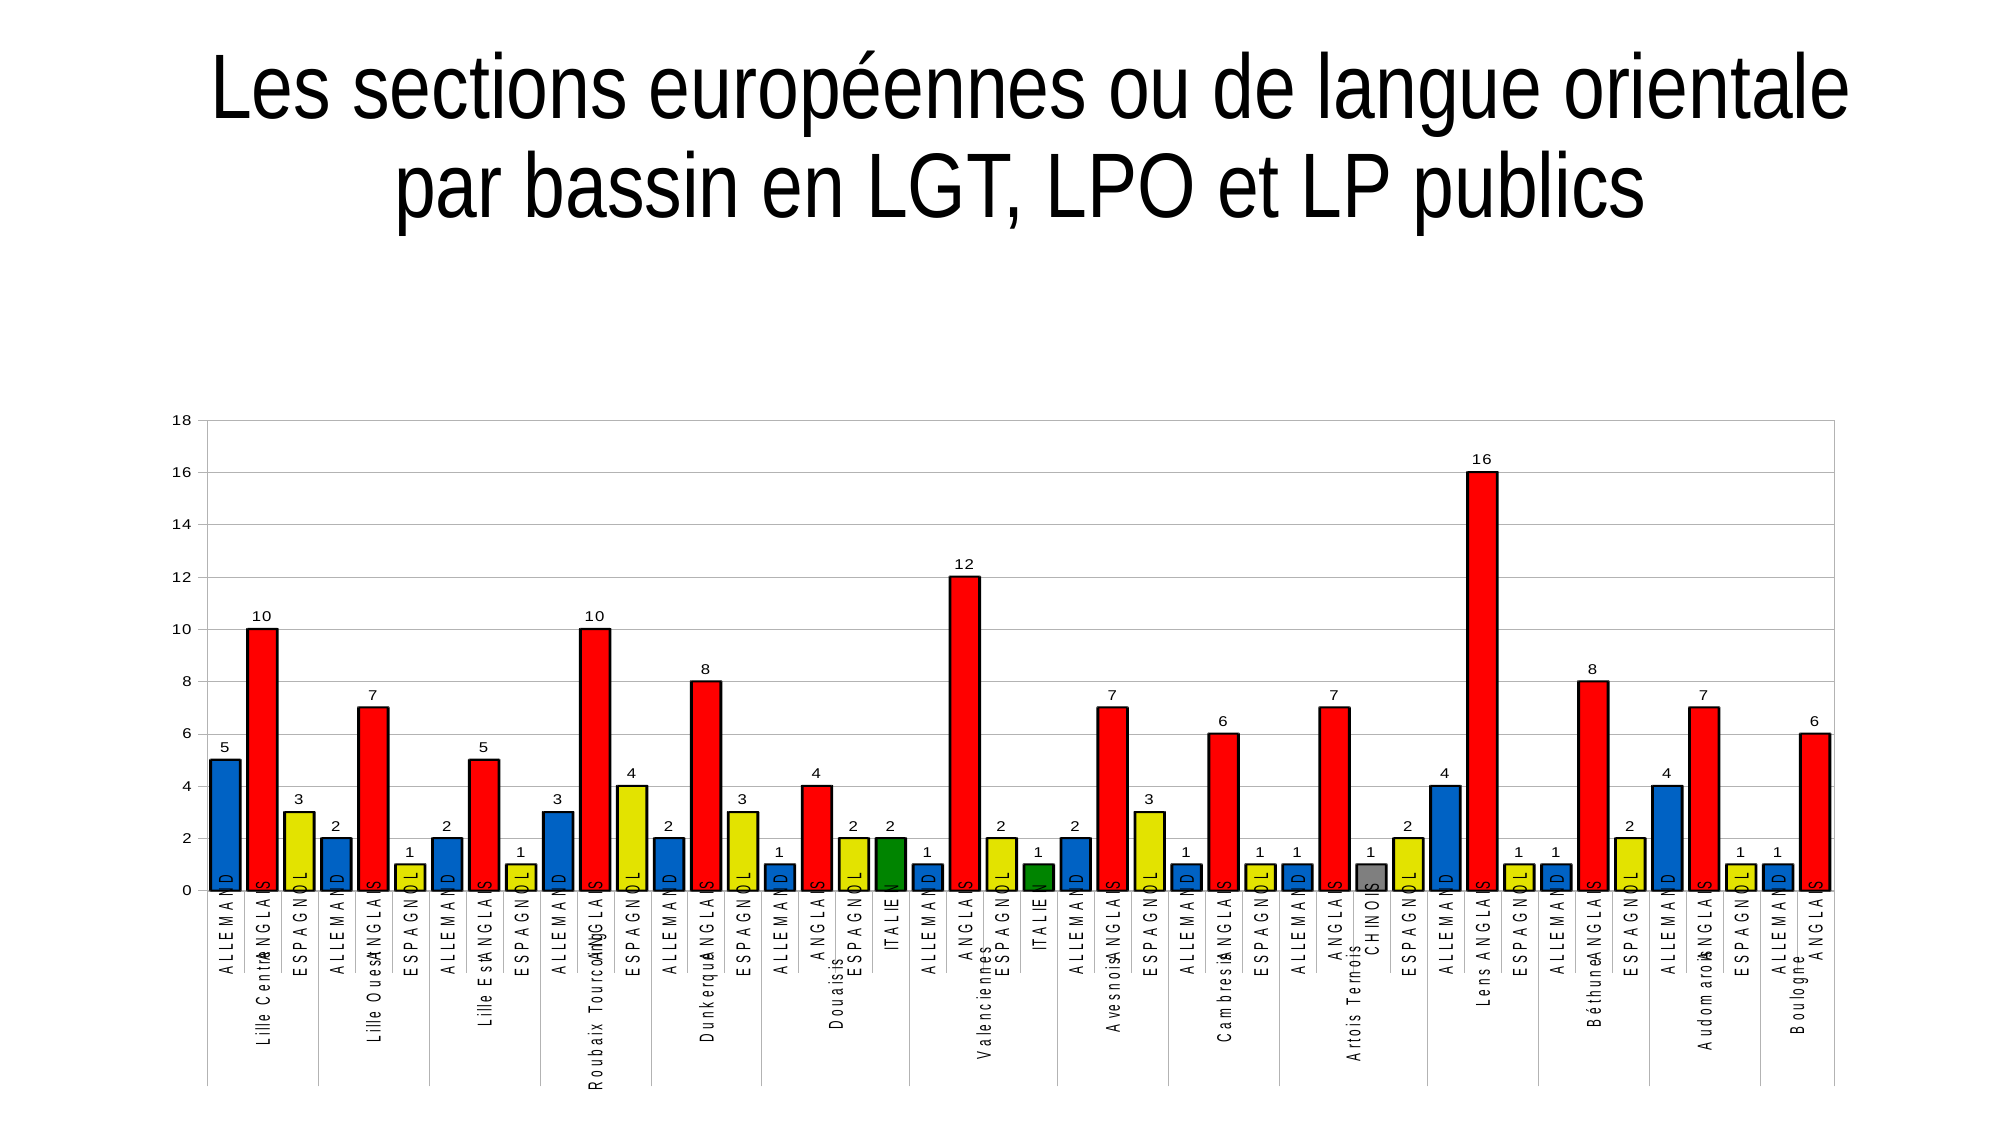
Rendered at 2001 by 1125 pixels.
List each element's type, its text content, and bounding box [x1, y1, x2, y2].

title Les sections européennes ou de langue orientale par bassin en LGT, LPO et LP publics [169, 32, 1894, 343]
picture [110, 343, 1911, 1125]
